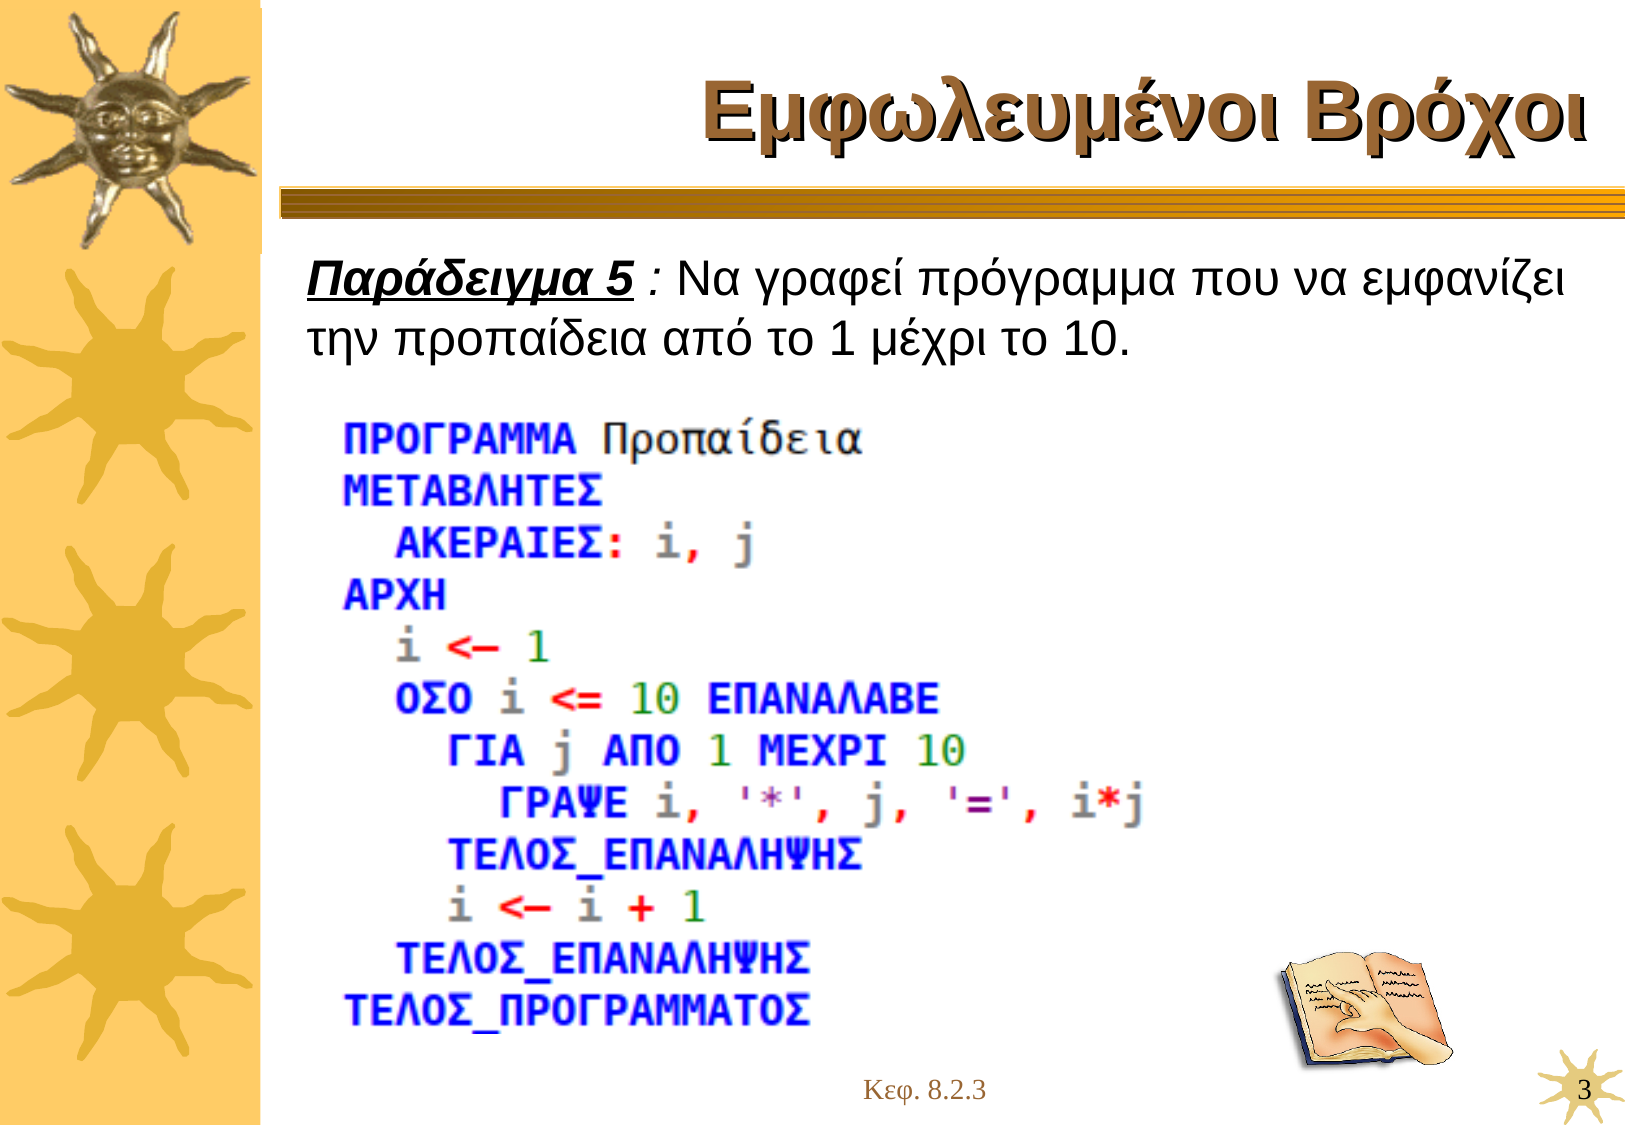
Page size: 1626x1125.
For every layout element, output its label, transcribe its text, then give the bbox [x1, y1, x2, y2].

picture [1, 163, 262, 254]
text_box Παράδειγμα 5 : Να γραφεί πρόγραμμα που να εμφανίζει την προπαίδεια από το 1 μέχρι το 10. [291, 237, 1626, 373]
picture [1269, 919, 1458, 1093]
text_box Εμφωλευμένοι Βρόχοι [0, 0, 1625, 163]
picture [338, 413, 1146, 1034]
